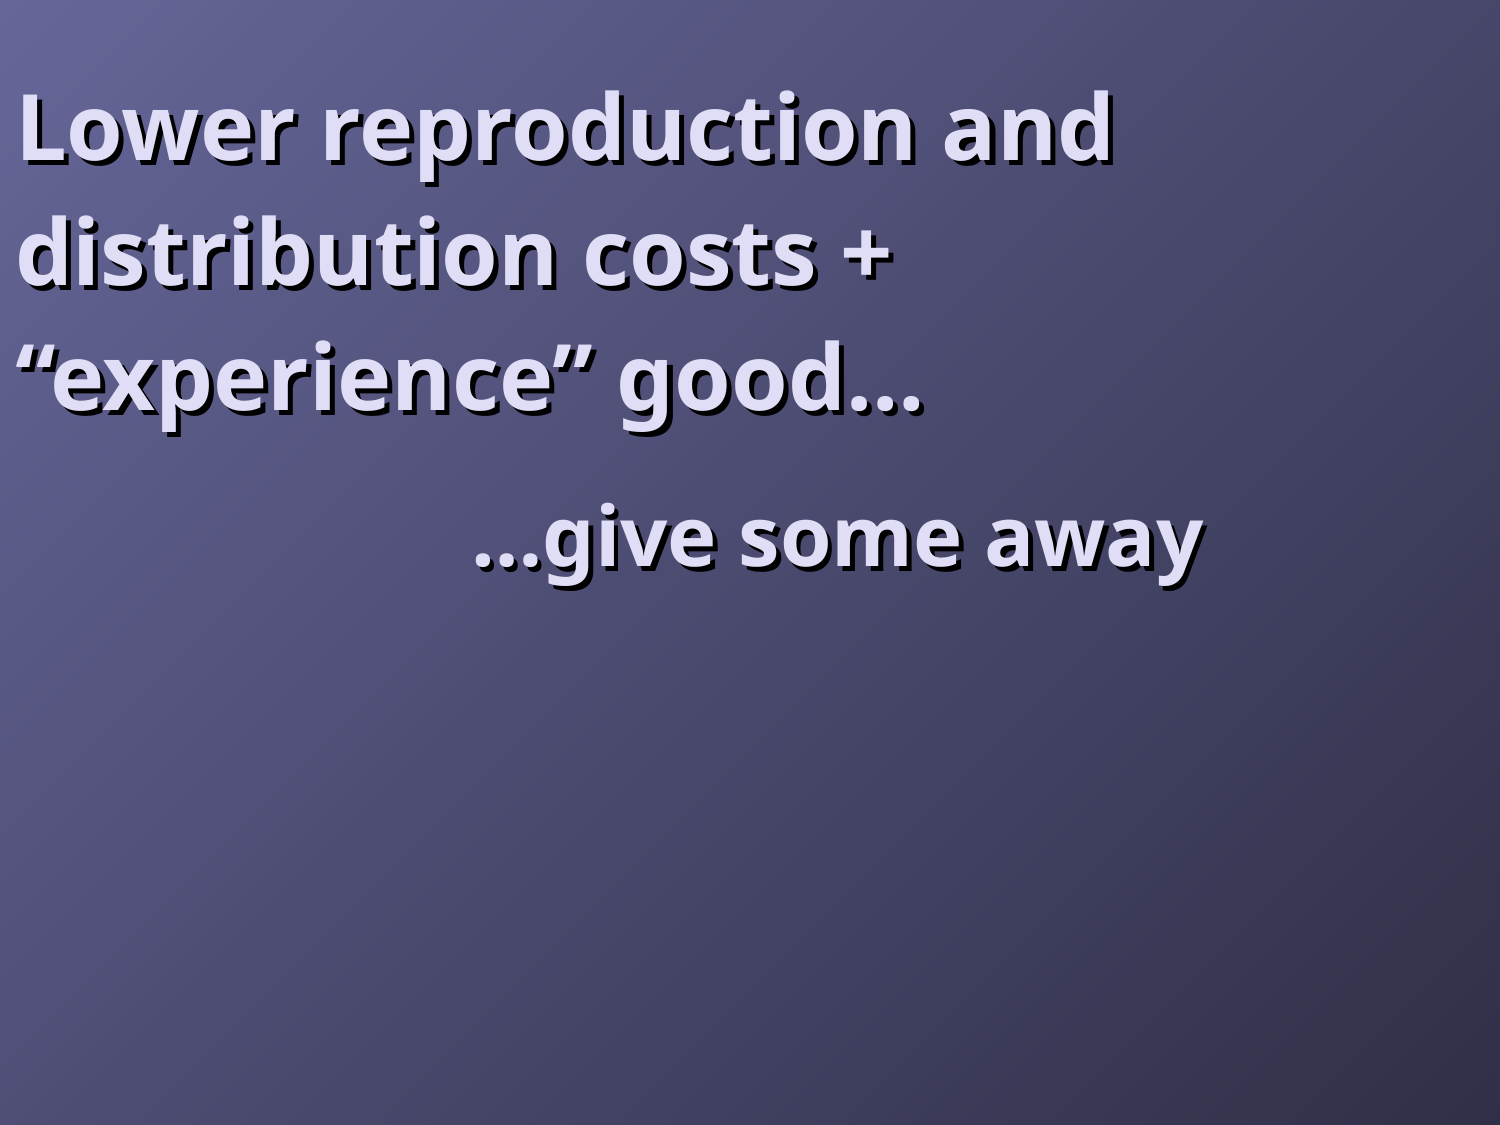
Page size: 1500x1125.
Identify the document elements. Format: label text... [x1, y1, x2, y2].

title Lower reproduction and distribution costs + “experience” good… [0, 77, 1500, 423]
text_box …give some away [456, 475, 1219, 592]
